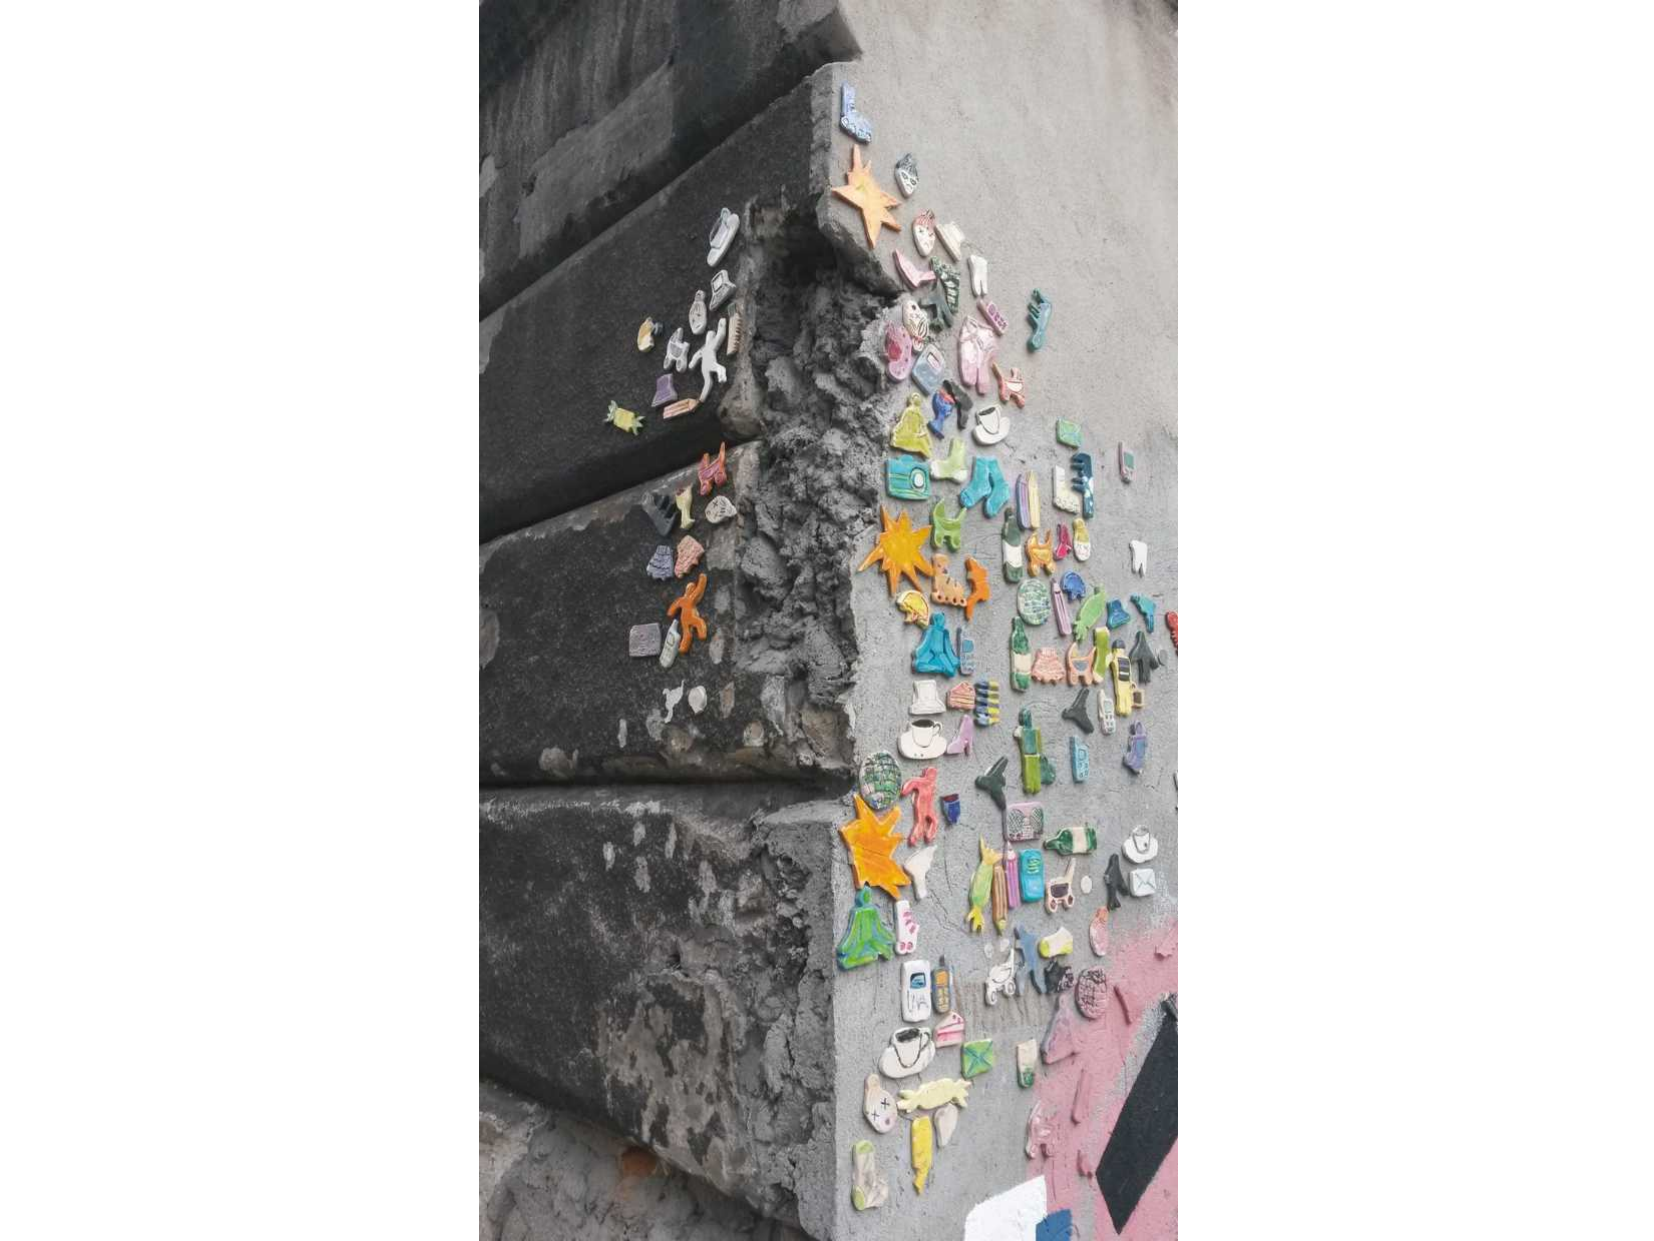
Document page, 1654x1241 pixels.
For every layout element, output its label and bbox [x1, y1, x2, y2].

picture [479, 0, 1178, 1241]
